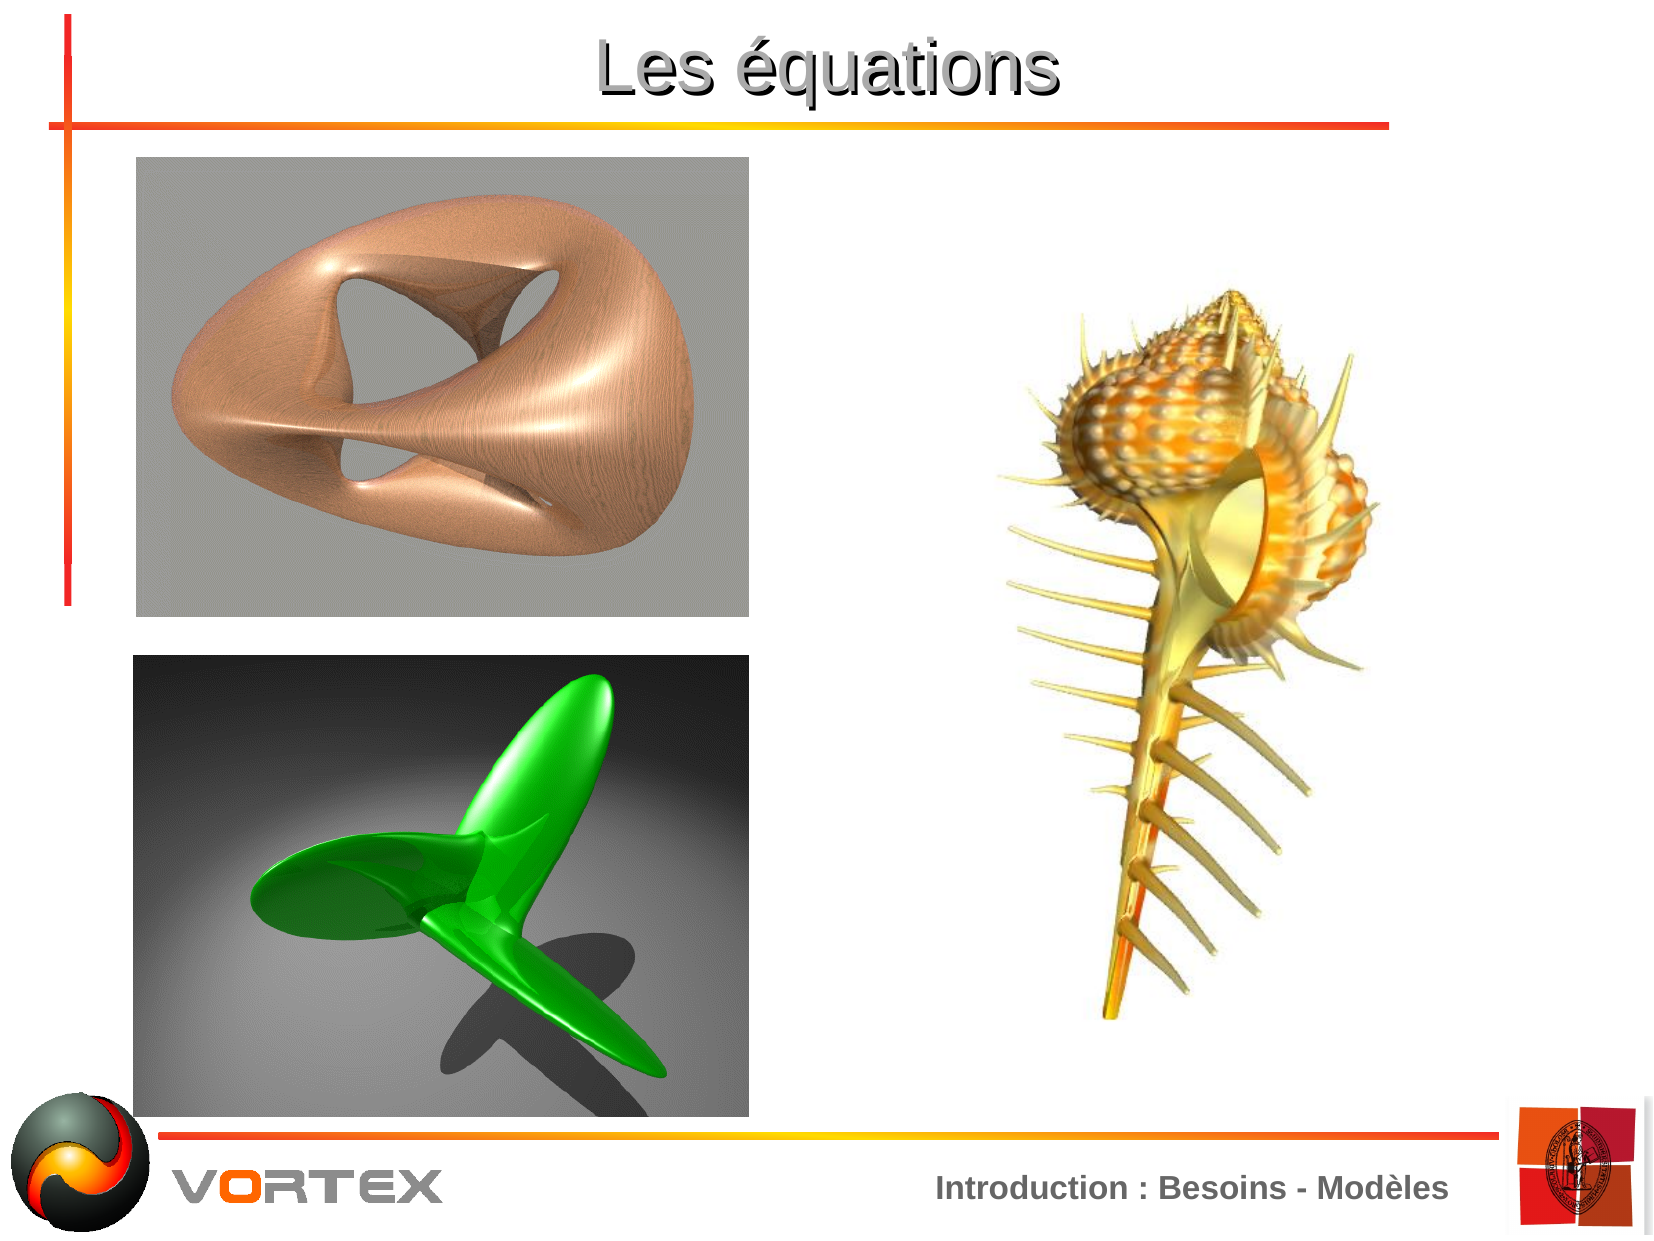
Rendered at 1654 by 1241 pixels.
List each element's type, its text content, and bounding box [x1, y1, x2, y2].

title Les équations [0, 1, 1654, 130]
picture [907, 225, 1459, 1053]
picture [11, 655, 749, 1232]
picture [1505, 1096, 1653, 1235]
picture [136, 157, 749, 617]
